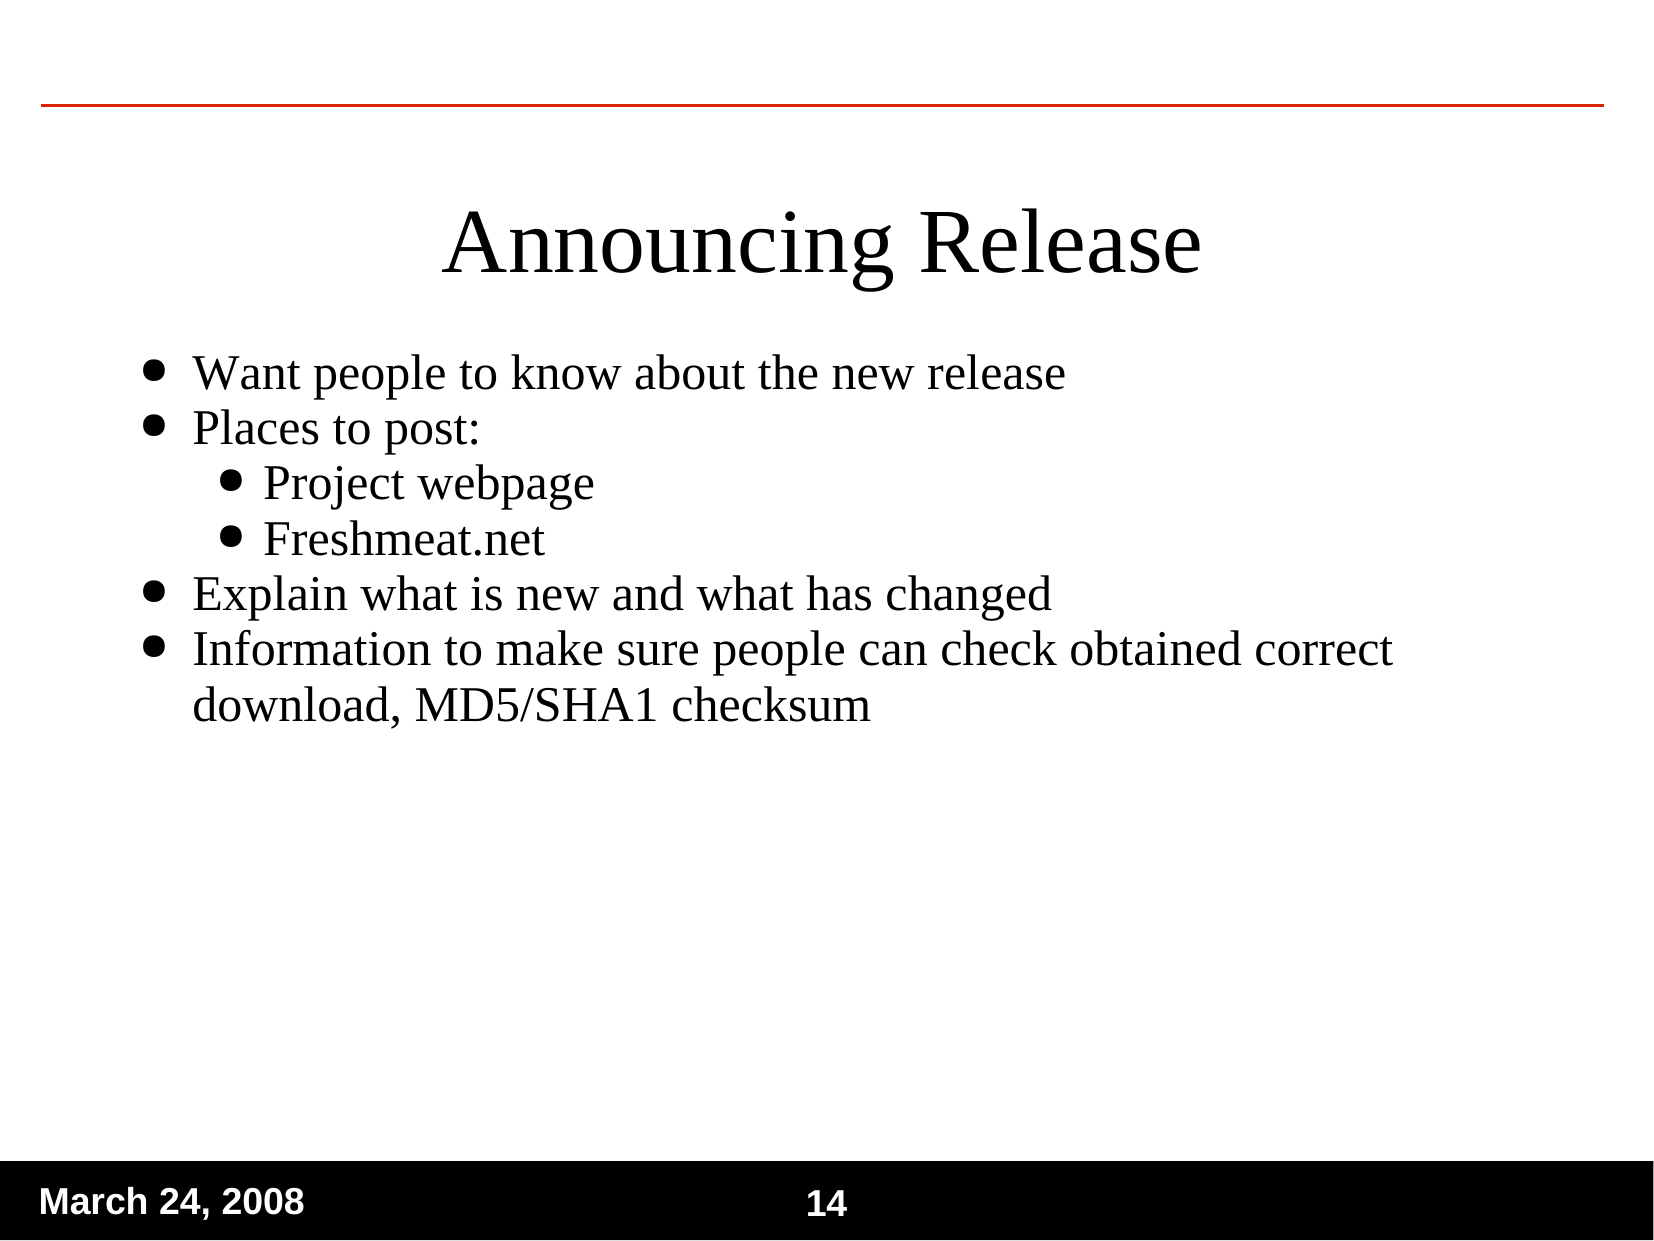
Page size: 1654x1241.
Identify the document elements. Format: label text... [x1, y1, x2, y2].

title Announcing Release [117, 137, 1530, 346]
list Want people to know about the new release Places to post: Project webpage Freshmeat.net Explain what is new and what has changed Information to make sure people can check obtained correct download, MD5/SHA1 checksum [121, 344, 1534, 1127]
